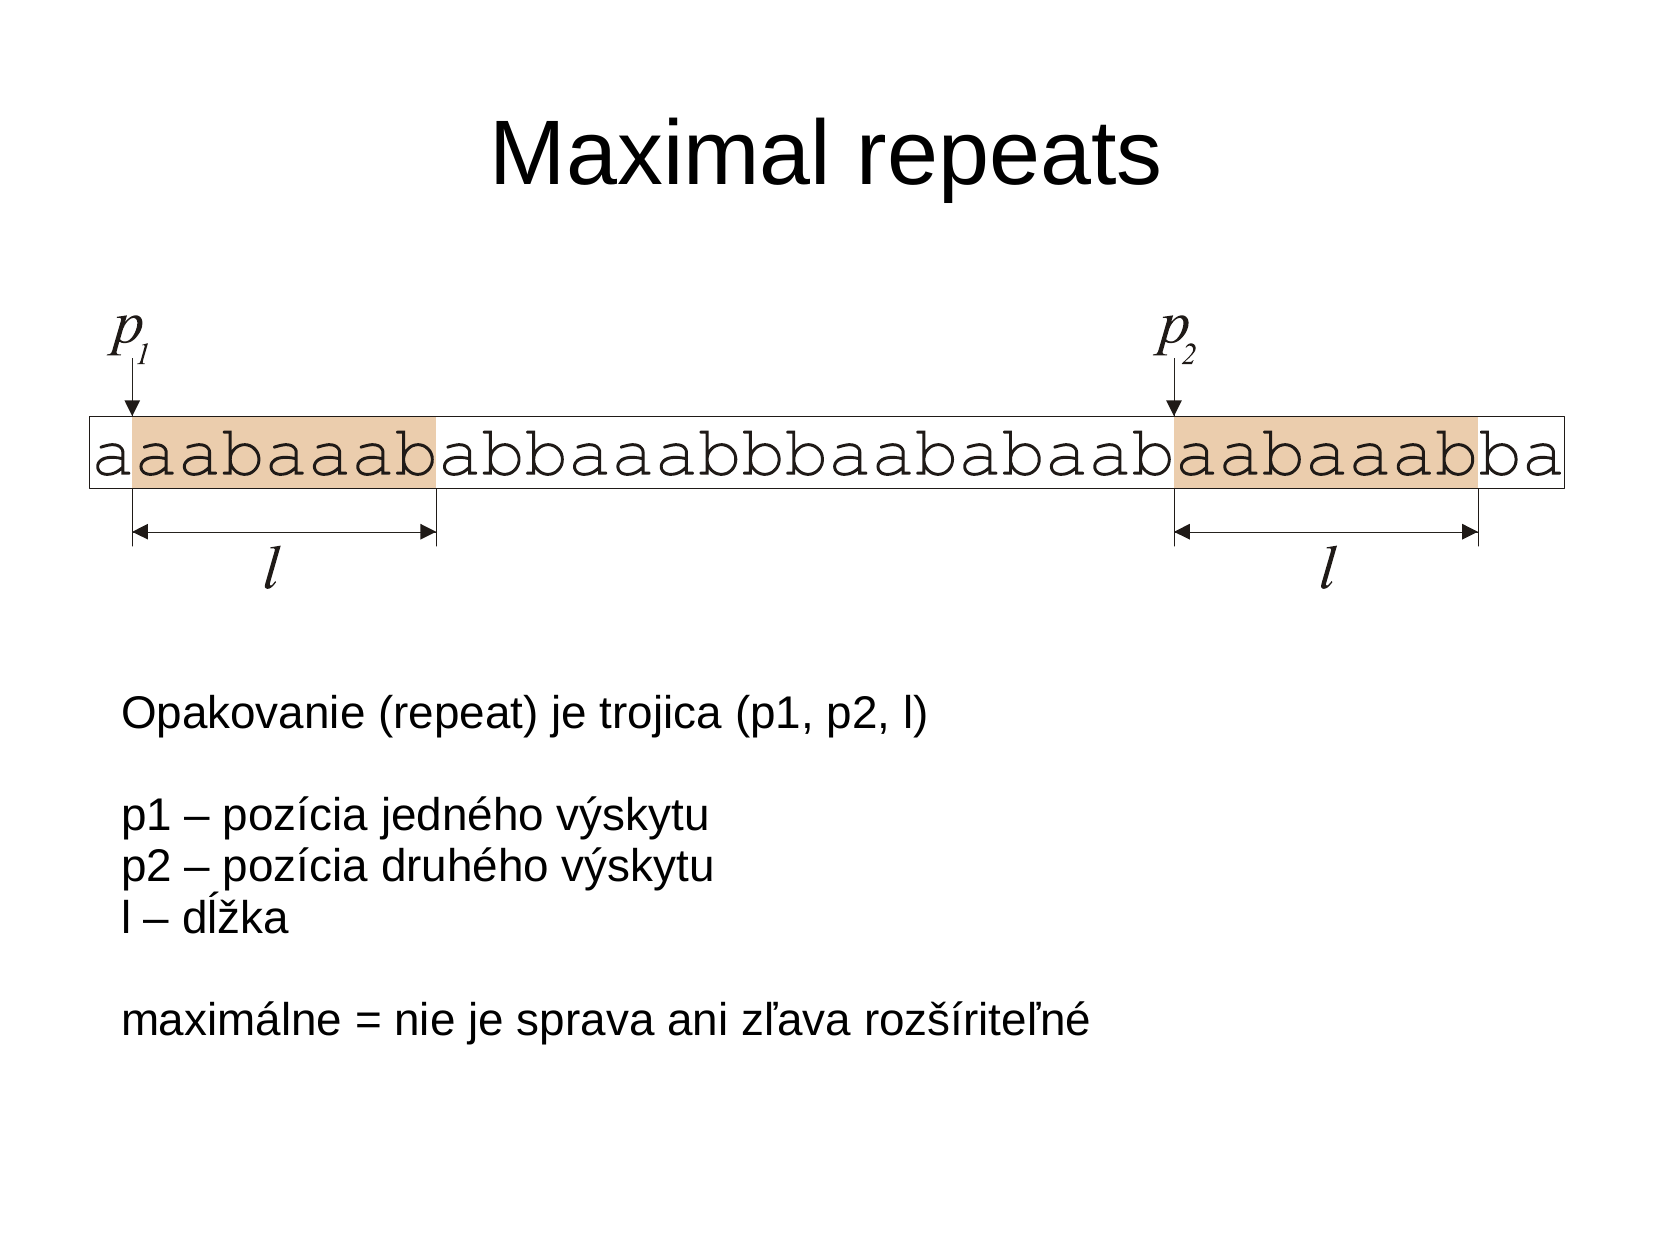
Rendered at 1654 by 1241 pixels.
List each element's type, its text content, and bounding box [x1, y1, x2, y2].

text_box Opakovanie (repeat) je trojica (p1, p2, l) p1 – pozícia jedného výskytu p2 – pozícia druhého výskytu l – dĺžka maximálne = nie je sprava ani zľava rozšíriteľné [118, 679, 1447, 1052]
picture [88, 315, 1565, 589]
title Maximal repeats [82, 49, 1571, 257]
